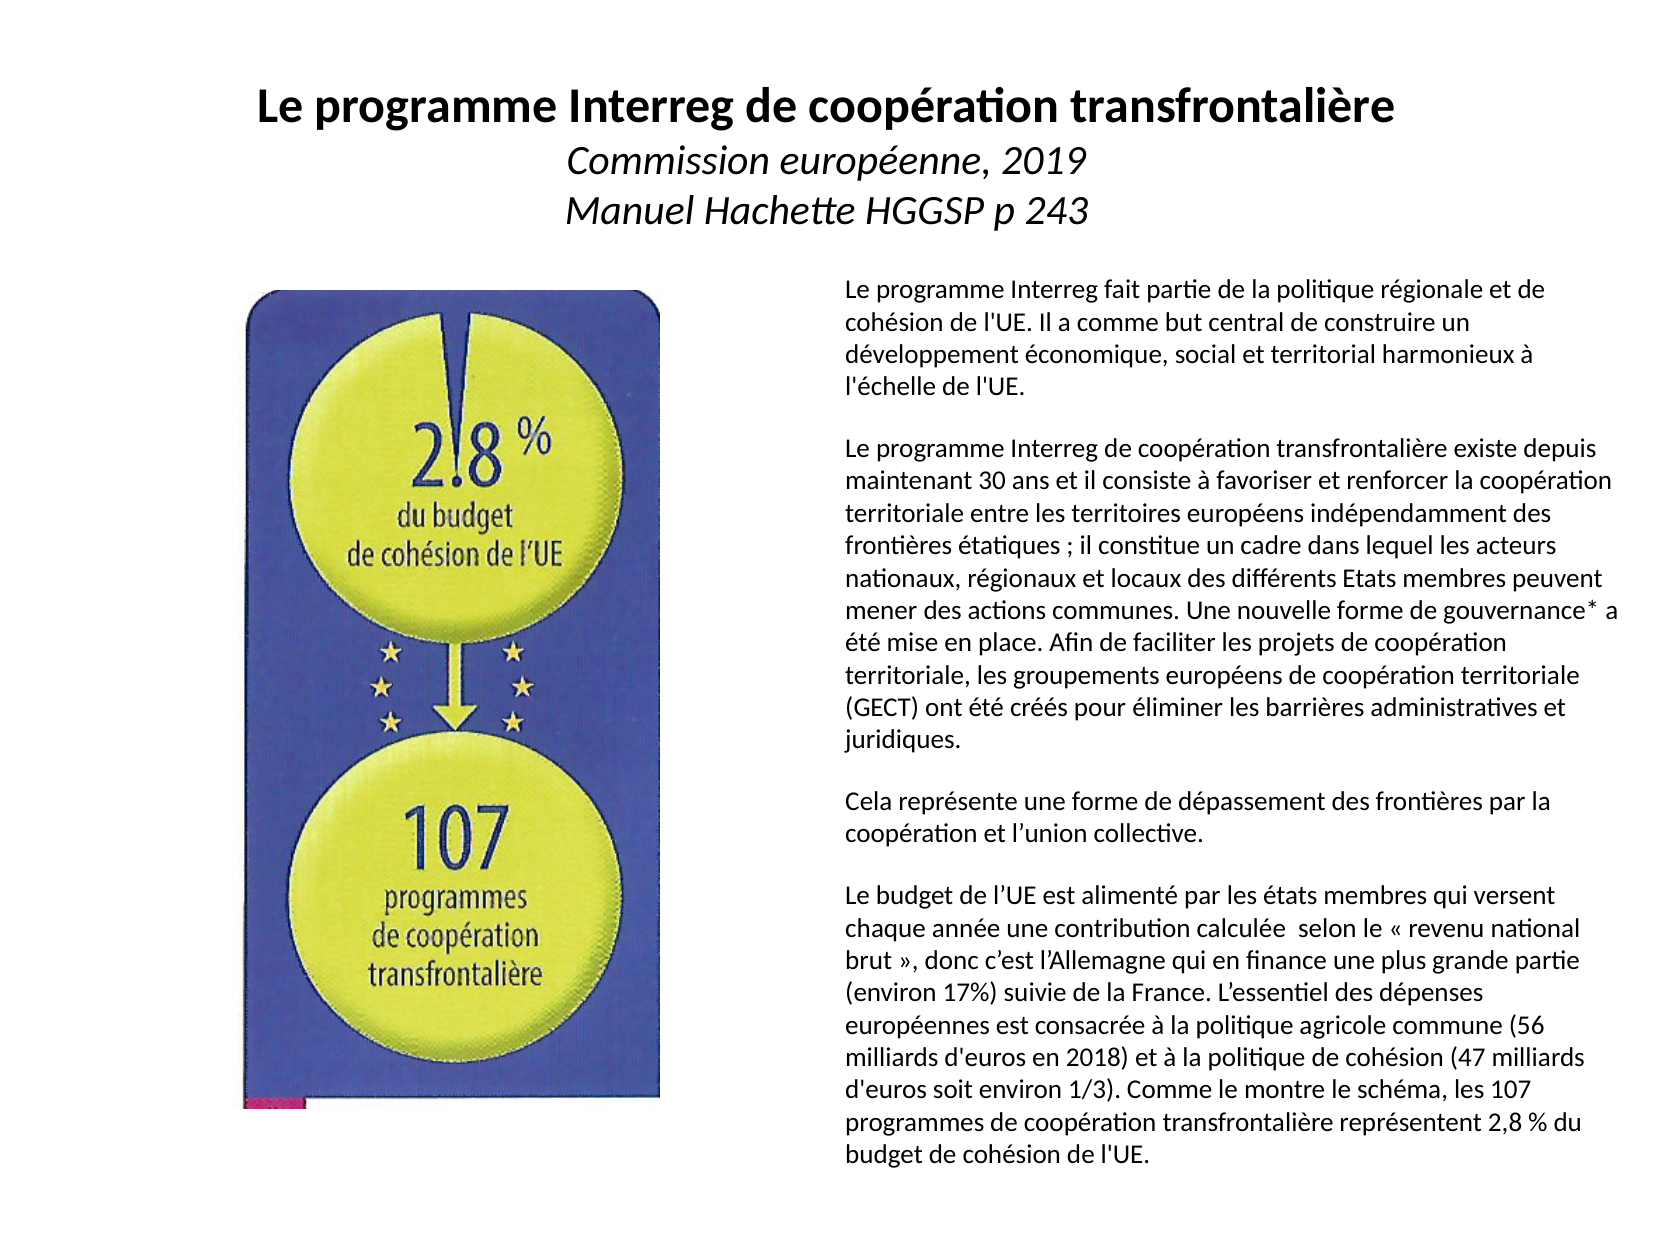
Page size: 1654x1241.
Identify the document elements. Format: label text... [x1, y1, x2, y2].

list Le programme Interreg fait partie de la politique régionale et de cohésion de l'UE. Il a comme but central de construire un développement économique, social et territorial harmonieux à l'échelle de l'UE. Le programme Interreg de coopération transfrontalière existe depuis maintenant 30 ans et il consiste à favoriser et renforcer la coopération territoriale entre les territoires européens indépendamment des frontières étatiques ; il constitue un cadre dans lequel les acteurs nationaux, régionaux et locaux des différents Etats membres peuvent mener des actions communes. Une nouvelle forme de gouvernance* a été mise en place. Afin de faciliter les projets de coopération territoriale, les groupements européens de coopération territoriale (GECT) ont été créés pour éliminer les barrières administratives et juridiques. Cela représente une forme de dépassement des frontières par la coopération et l’union collective. Le budget de l’UE est alimenté par les états membres qui versent chaque année une contribution calculée selon le « revenu national brut », donc c’est l’Allemagne qui en finance une plus grande partie (environ 17%) suivie de la France. L’essentiel des dépenses européennes est consacrée à la politique agricole commune (56 milliards d'euros en 2018) et à la politique de cohésion (47 milliards d'euros soit environ 1/3). Comme le montre le schéma, les 107 programmes de coopération transfrontalière représentent 2,8 % du budget de cohésion de l'UE. [845, 271, 1630, 1241]
title Le programme Interreg de coopération transfrontalière Commission européenne, 2019 Manuel Hachette HGGSP p 243 [82, 49, 1571, 257]
picture [232, 290, 660, 1109]
